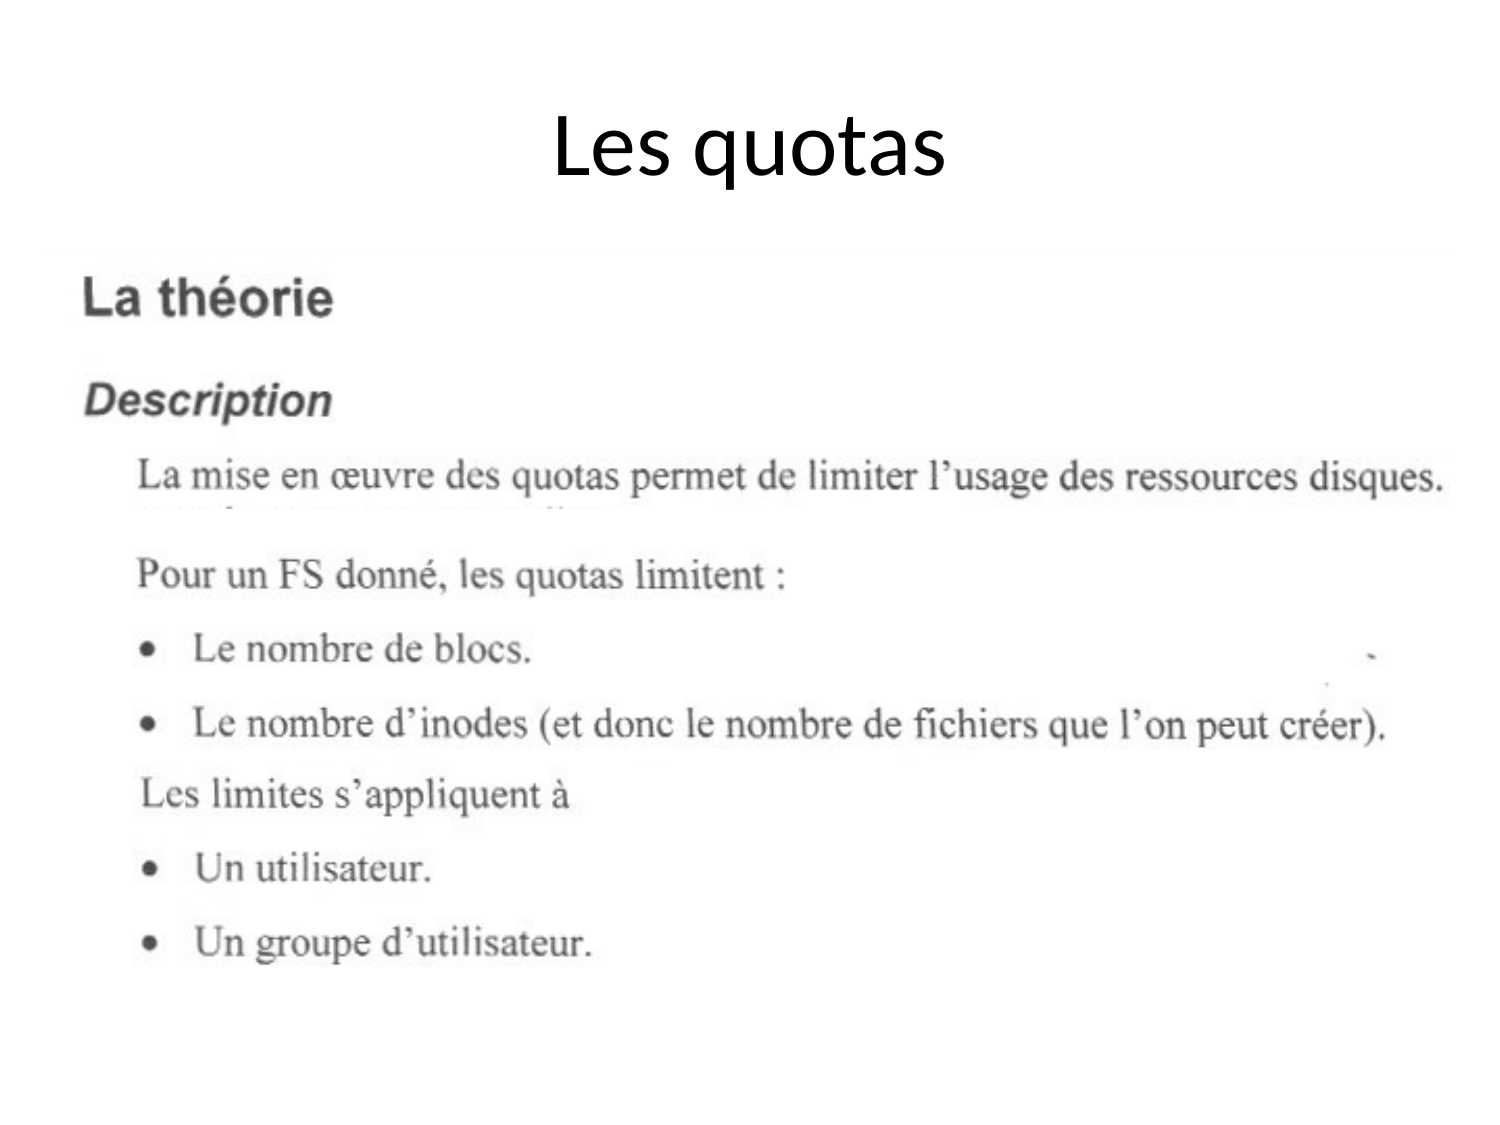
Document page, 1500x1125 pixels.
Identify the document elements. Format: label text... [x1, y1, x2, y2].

title Les quotas [75, 45, 1425, 233]
picture [47, 254, 1450, 509]
picture [65, 539, 1429, 986]
